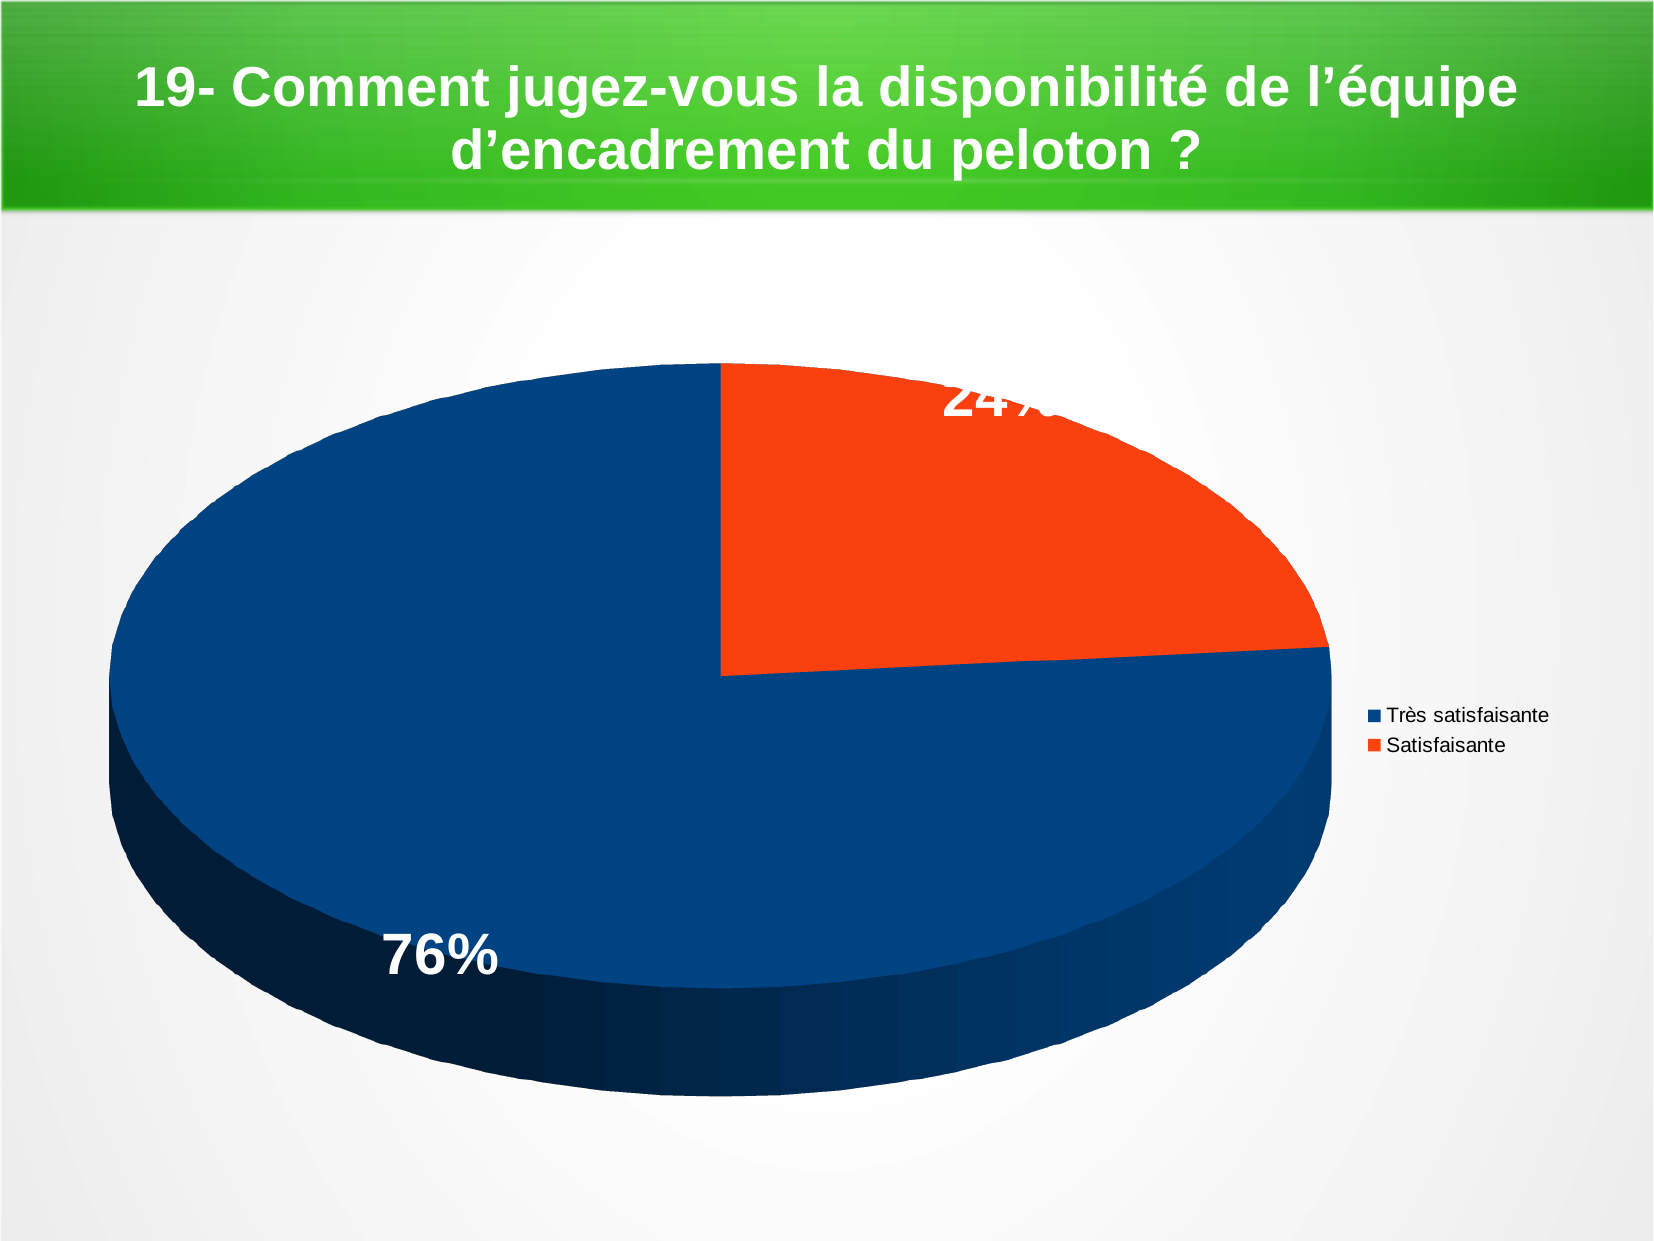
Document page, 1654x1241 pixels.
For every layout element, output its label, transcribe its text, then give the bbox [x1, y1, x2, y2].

picture [0, 0, 1654, 1241]
chart [80, 289, 1569, 1172]
title 19- Comment jugez-vous la disponibilité de l’équipe d’encadrement du peloton ? [82, 47, 1571, 189]
